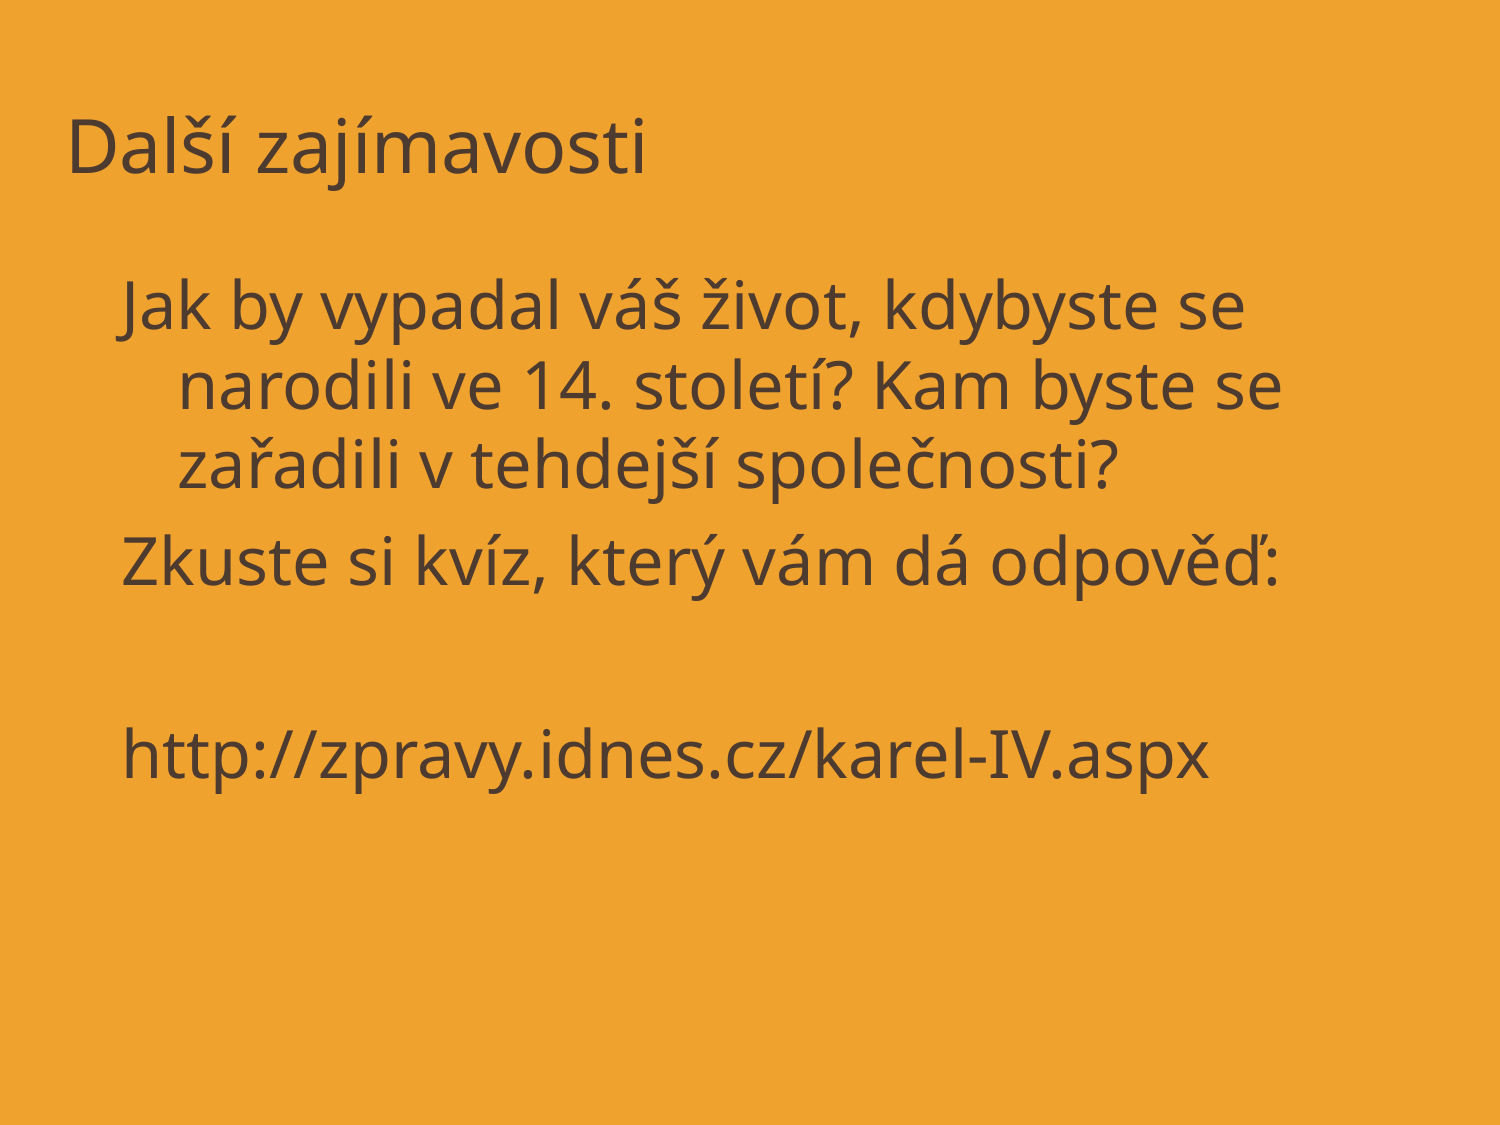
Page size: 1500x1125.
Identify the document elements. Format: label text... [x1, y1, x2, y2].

list Jak by vypadal váš život, kdybyste se narodili ve 14. století? Kam byste se zařadili v tehdejší společnosti? Zkuste si kvíz, který vám dá odpověď: http://zpravy.idnes.cz/karel-IV.aspx [50, 254, 1476, 998]
title Další zajímavosti [50, 75, 1476, 213]
